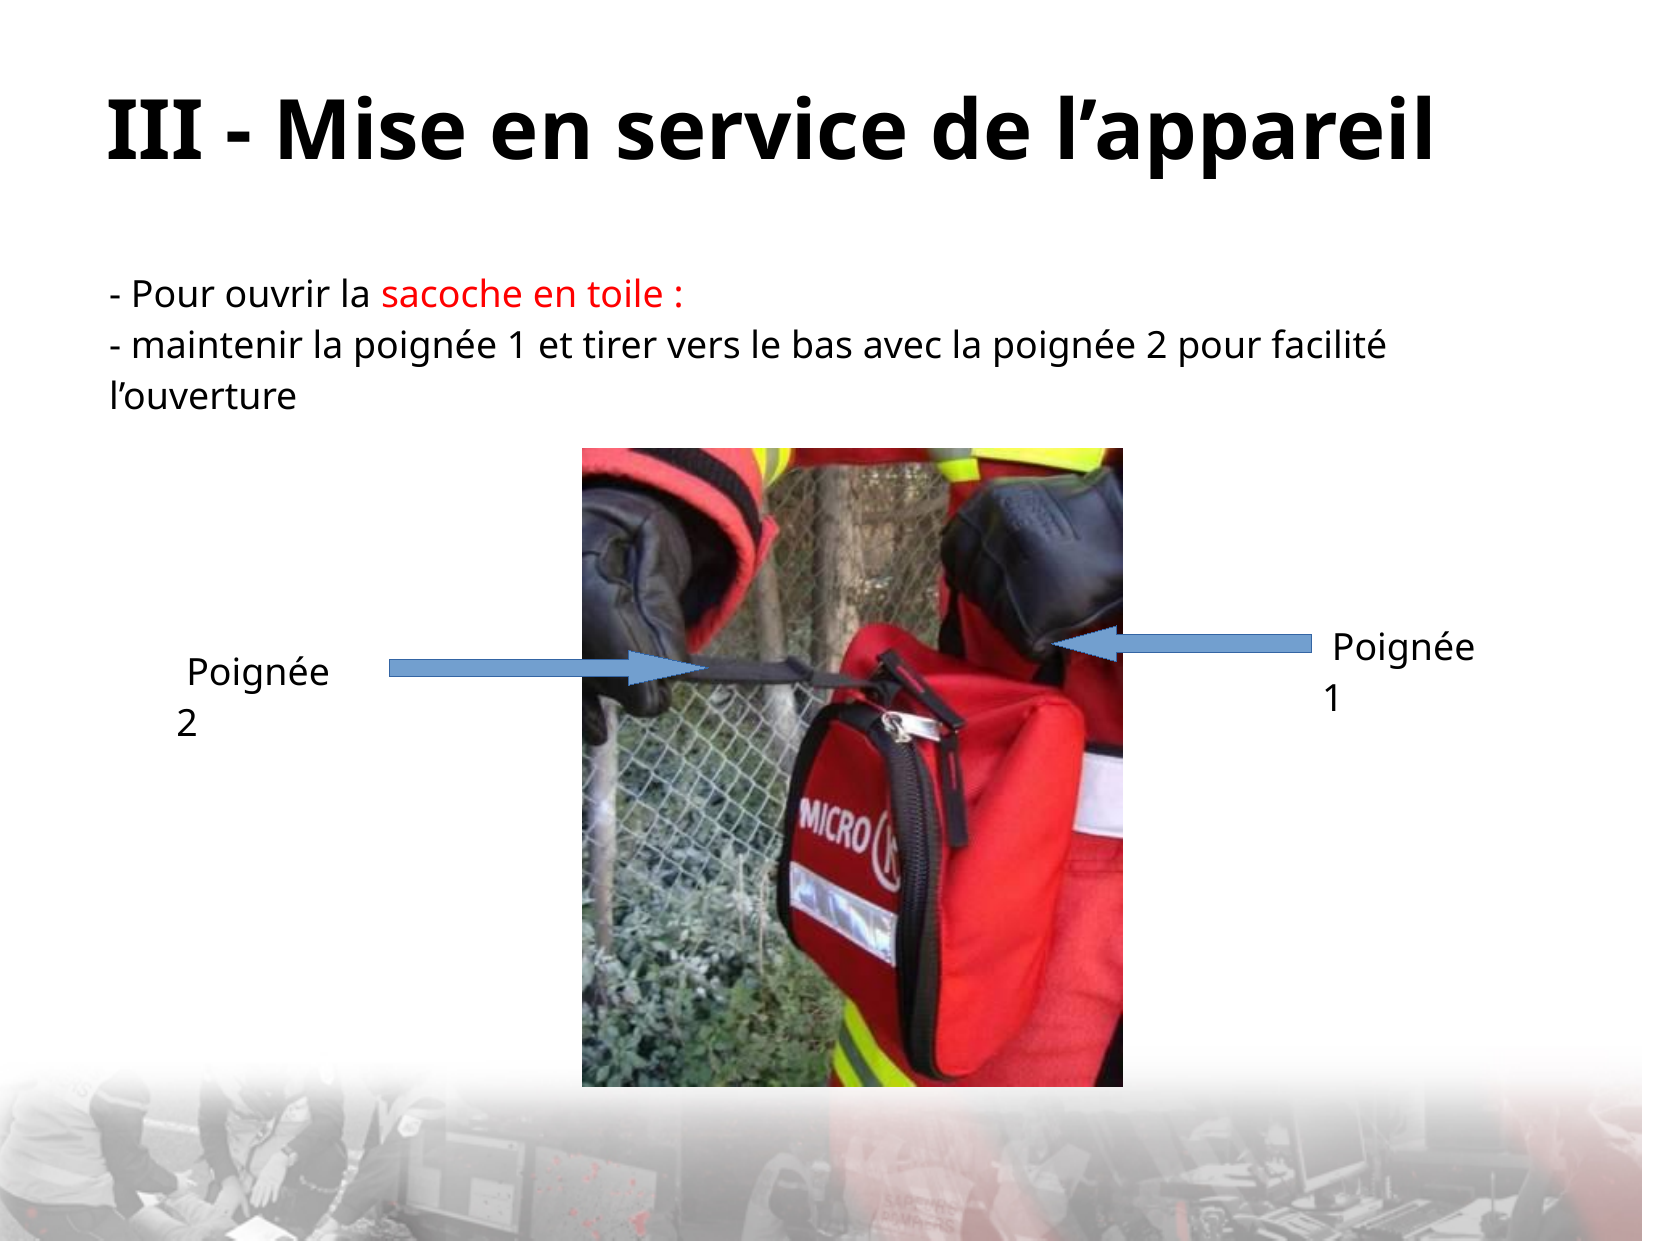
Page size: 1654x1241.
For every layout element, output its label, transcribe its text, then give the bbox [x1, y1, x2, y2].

text_box [389, 650, 709, 686]
text_box - Pour ouvrir la sacoche en toile : - maintenir la poignée 1 et tirer vers le bas avec la poignée 2 pour facilité l’ouverture [94, 259, 1571, 411]
text_box Poignée 2 [161, 637, 367, 698]
picture [0, 1, 1642, 1241]
text_box Poignée 1 [1307, 613, 1512, 674]
title III - Mise en service de l’appareil [106, 52, 1524, 214]
text_box [1051, 625, 1312, 662]
